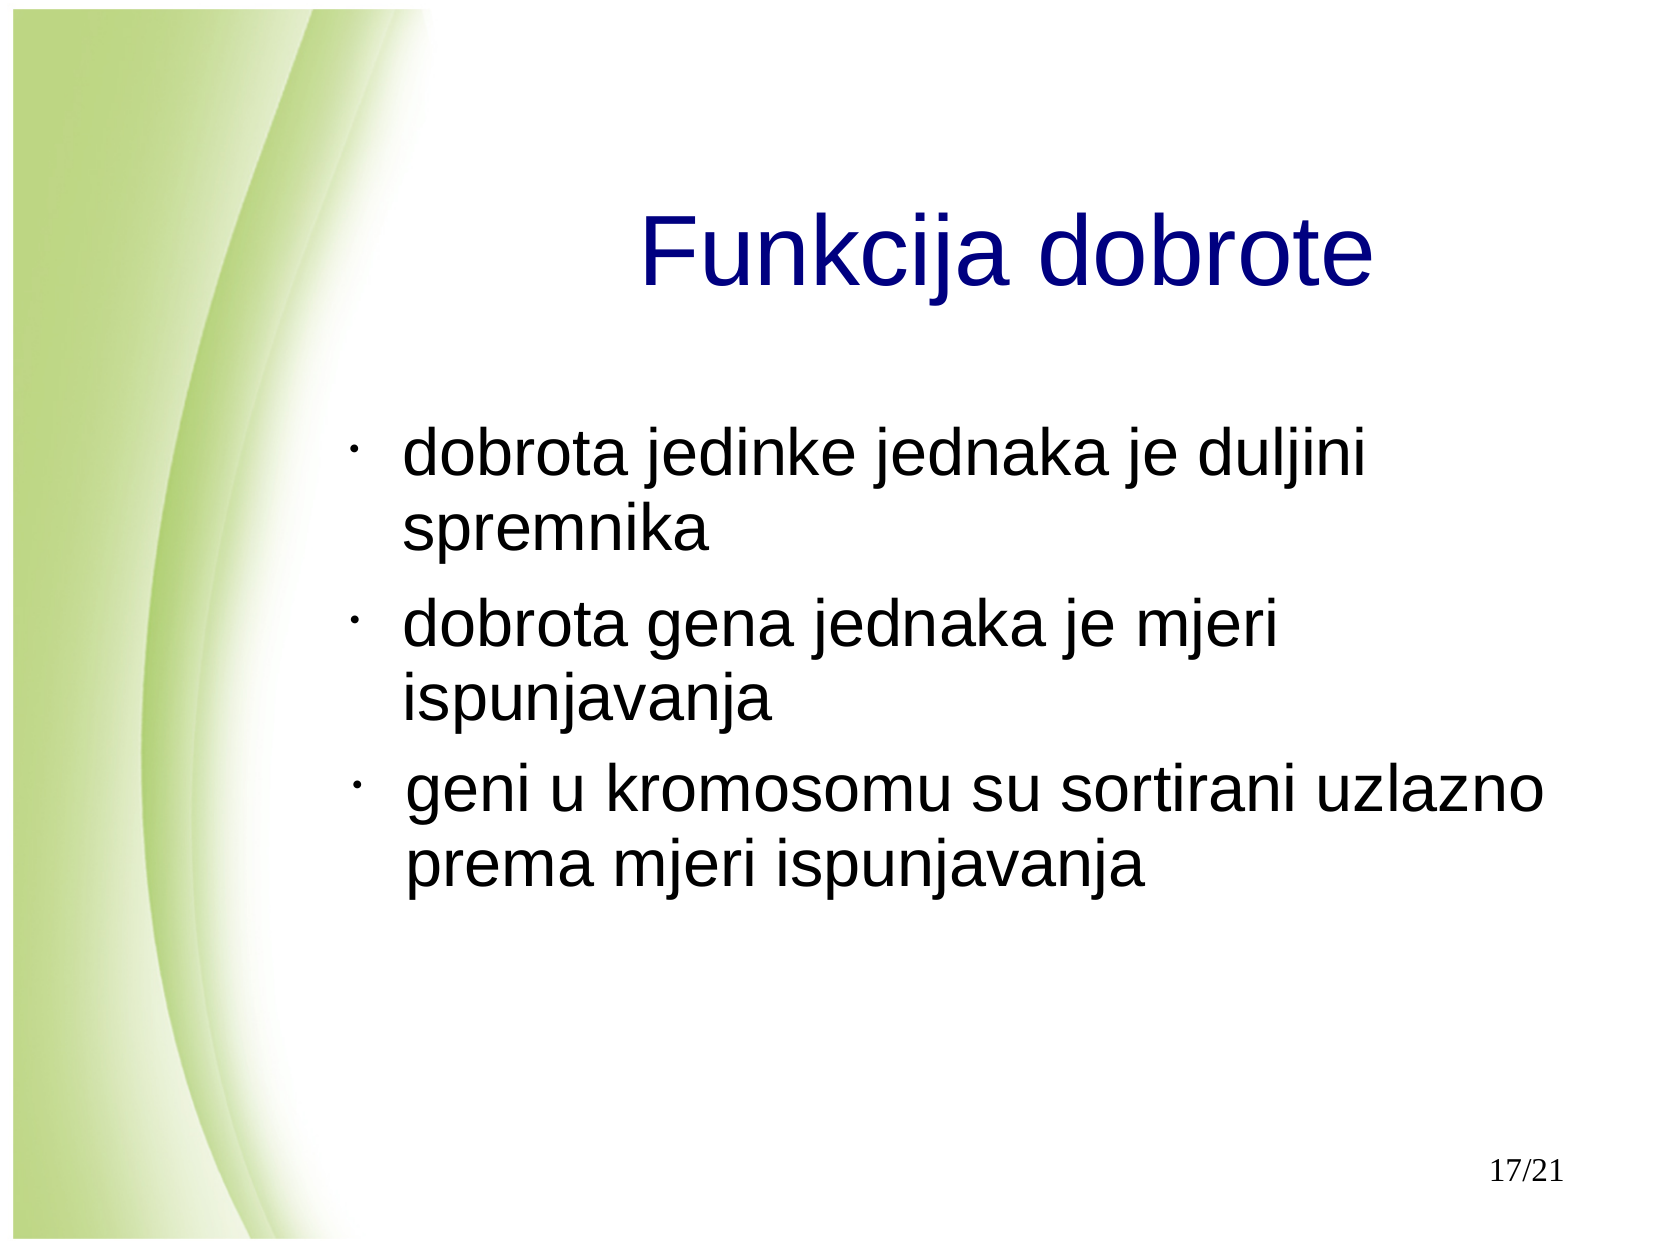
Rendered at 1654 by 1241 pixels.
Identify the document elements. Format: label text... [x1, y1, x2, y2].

picture [7, 3, 1654, 155]
text_box dobrota gena jednaka je mjeri ispunjavanja [332, 585, 1577, 736]
title Funkcija dobrote [0, 155, 1654, 348]
picture [7, 348, 1654, 1241]
text_box geni u kromosomu su sortirani uzlazno prema mjeri ispunjavanja [334, 751, 1572, 901]
text_box dobrota jedinke jednaka je duljini spremnika [331, 415, 1459, 565]
